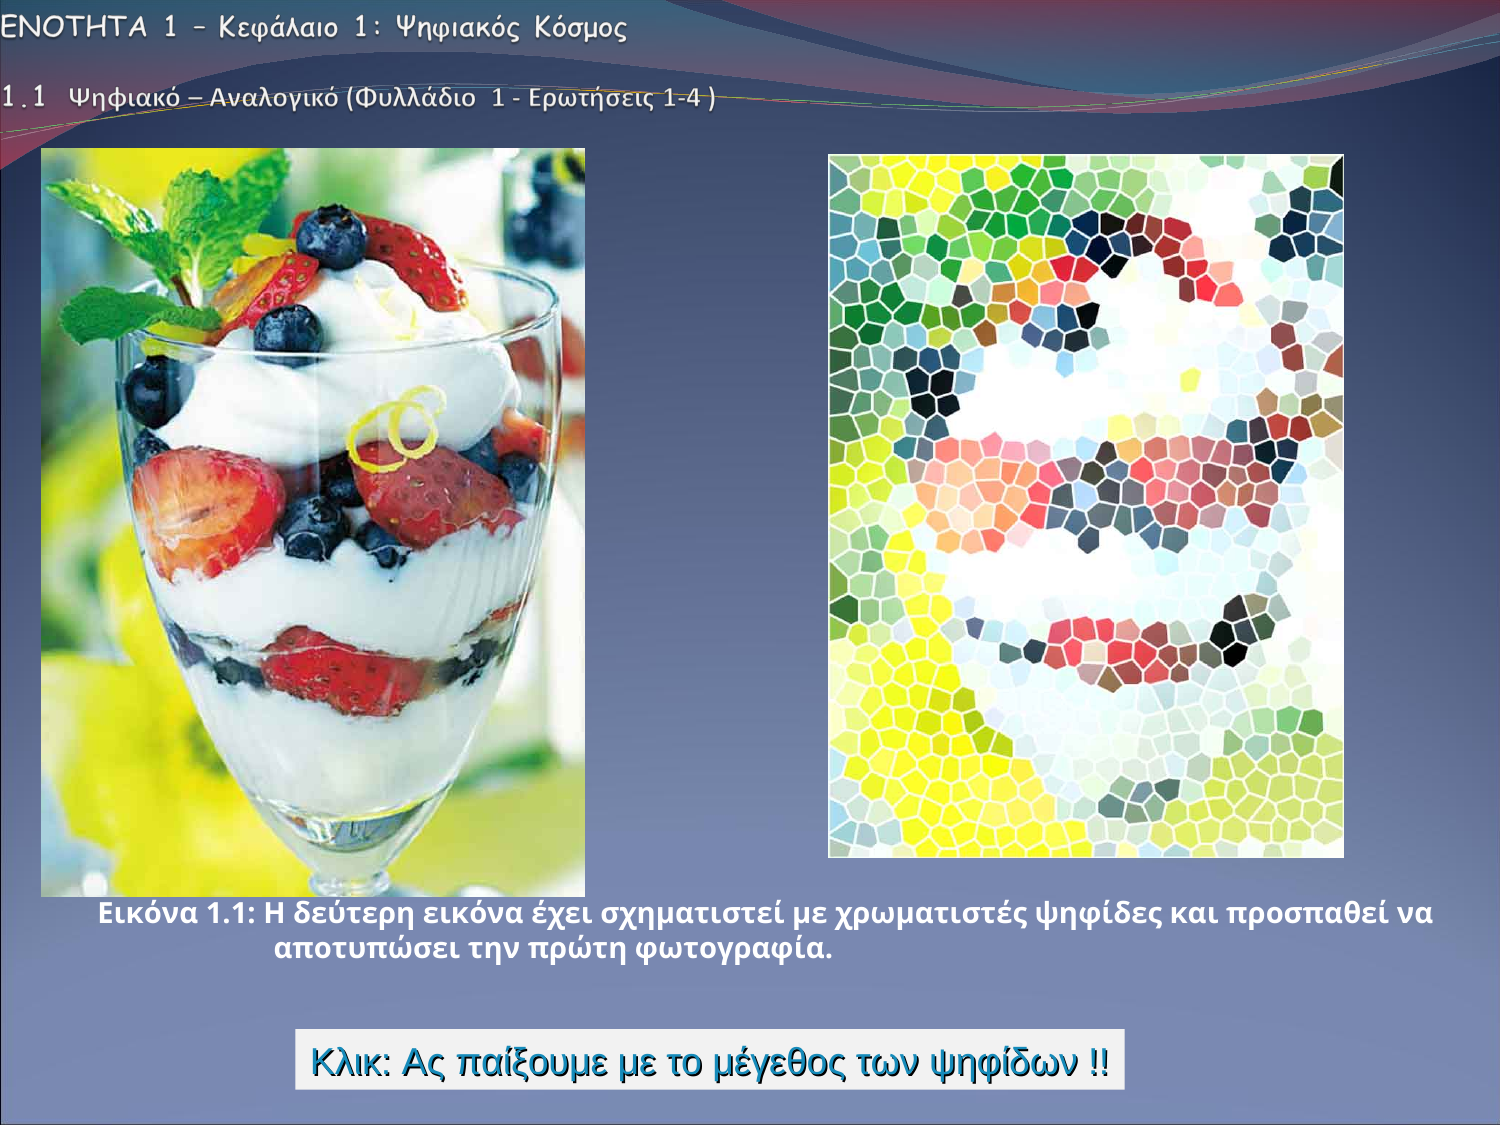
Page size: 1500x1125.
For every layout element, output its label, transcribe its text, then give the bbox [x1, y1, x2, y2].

picture [0, 0, 1500, 1125]
text_box Εικόνα 1.1: Η δεύτερη εικόνα έχει σχηματιστεί με χρωματιστές ψηφίδες και προσπαθεί να αποτυπώσει την πρώτη φωτογραφία. [82, 887, 1500, 973]
text_box Κλικ: Ας παίξουμε με το μέγεθος των ψηφίδων !! [295, 1029, 1125, 1090]
